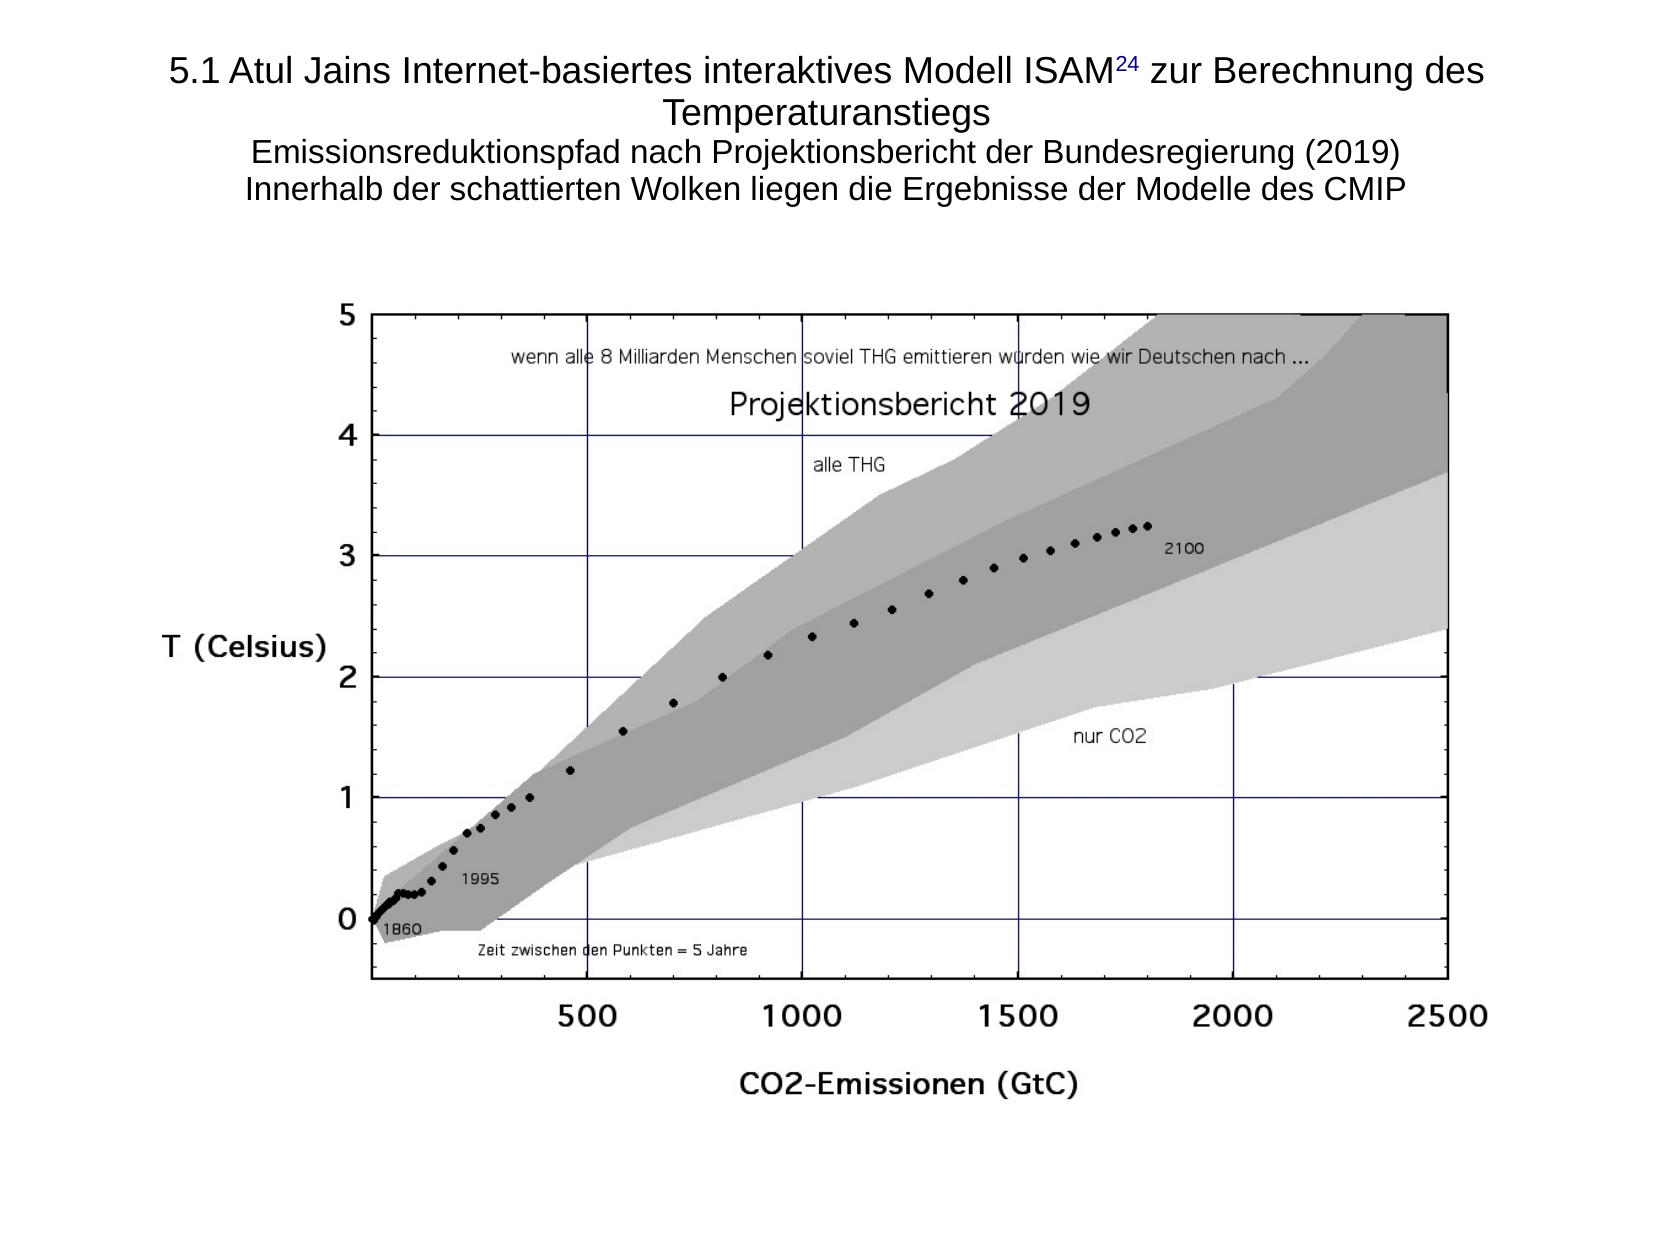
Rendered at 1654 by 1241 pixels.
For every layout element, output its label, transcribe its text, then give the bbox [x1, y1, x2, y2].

picture [162, 290, 1491, 1109]
title 5.1 Atul Jains Internet-basiertes interaktives Modell ISAM24 zur Berechnung des Temperaturanstiegs Emissionsreduktionspfad nach Projektionsbericht der Bundesregierung (2019) Innerhalb der schattierten Wolken liegen die Ergebnisse der Modelle des CMIP [82, 49, 1571, 257]
